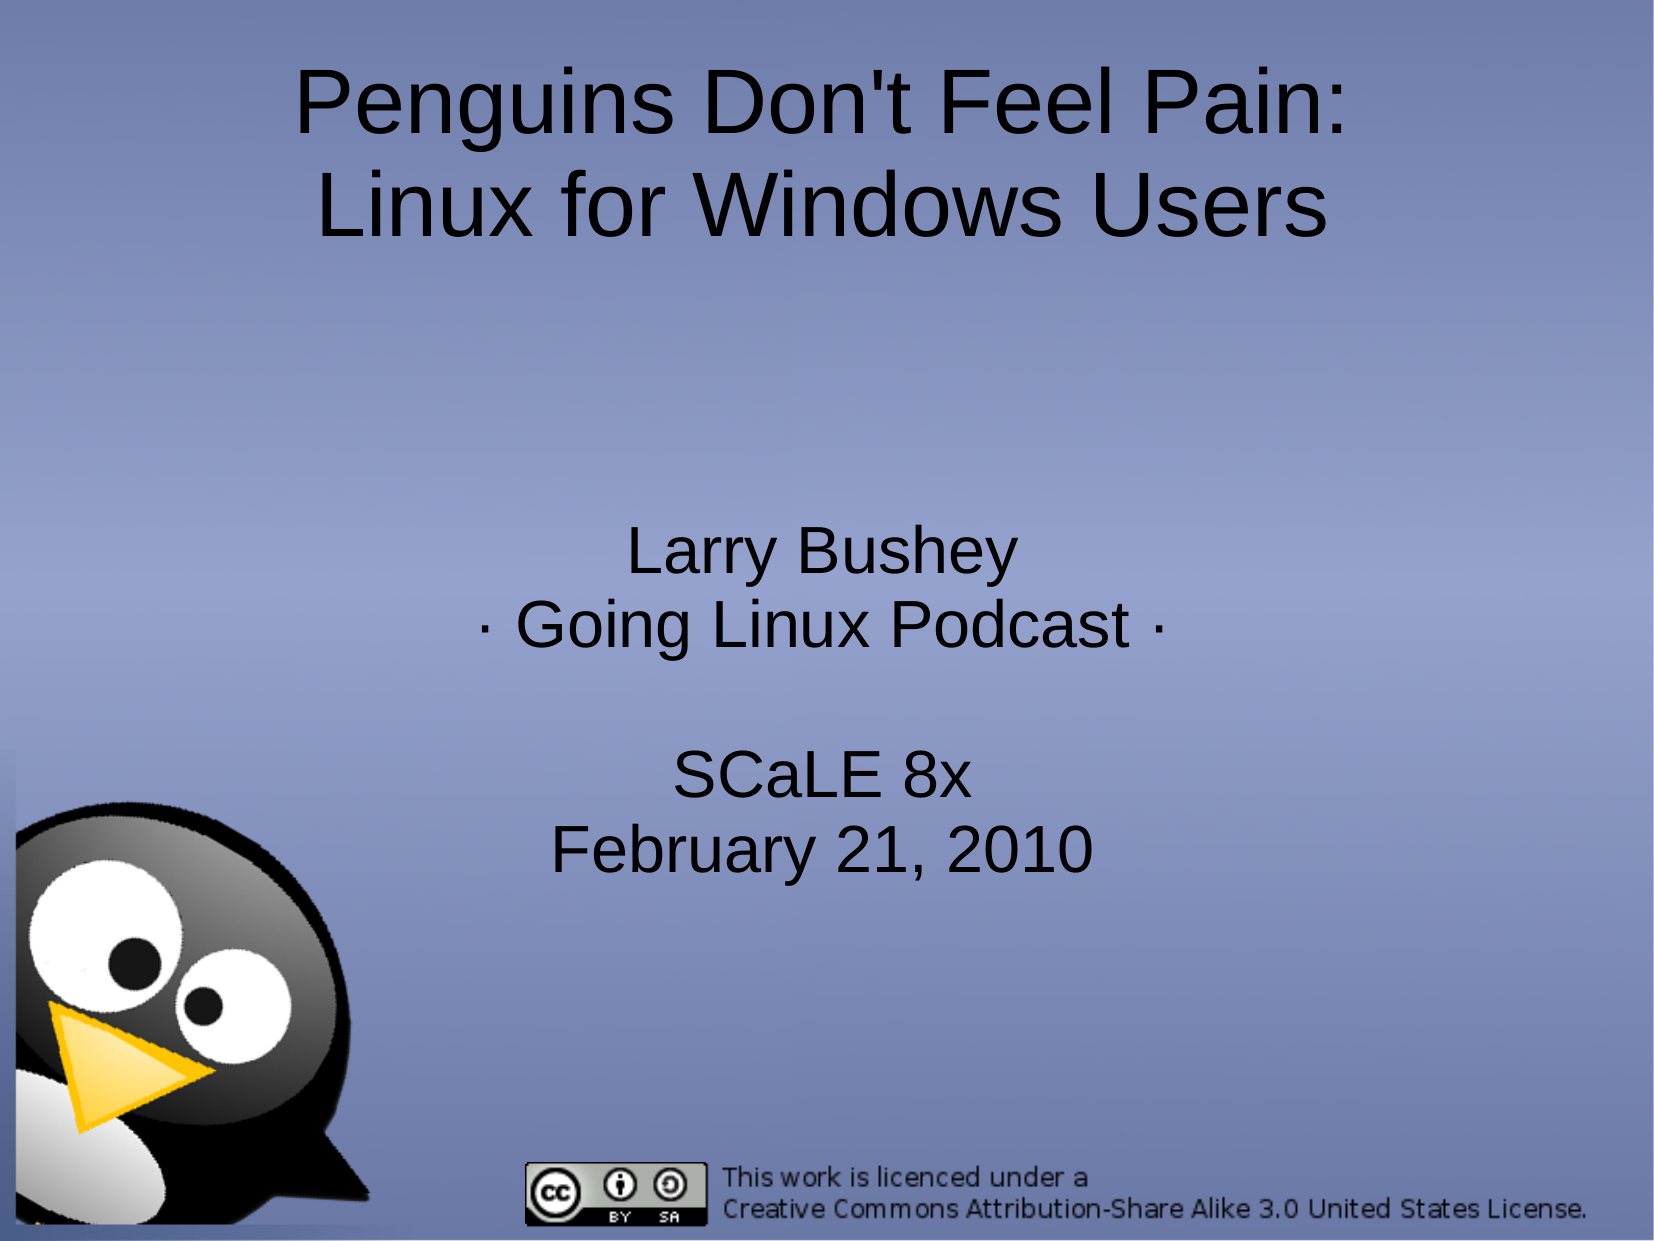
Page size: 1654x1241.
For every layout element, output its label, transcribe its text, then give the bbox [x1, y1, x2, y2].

subtitle Larry Bushey · Going Linux Podcast · SCaLE 8x February 21, 2010 [75, 290, 1571, 1109]
title Penguins Don't Feel Pain: Linux for Windows Users [75, 49, 1571, 257]
picture [0, 0, 1654, 1241]
